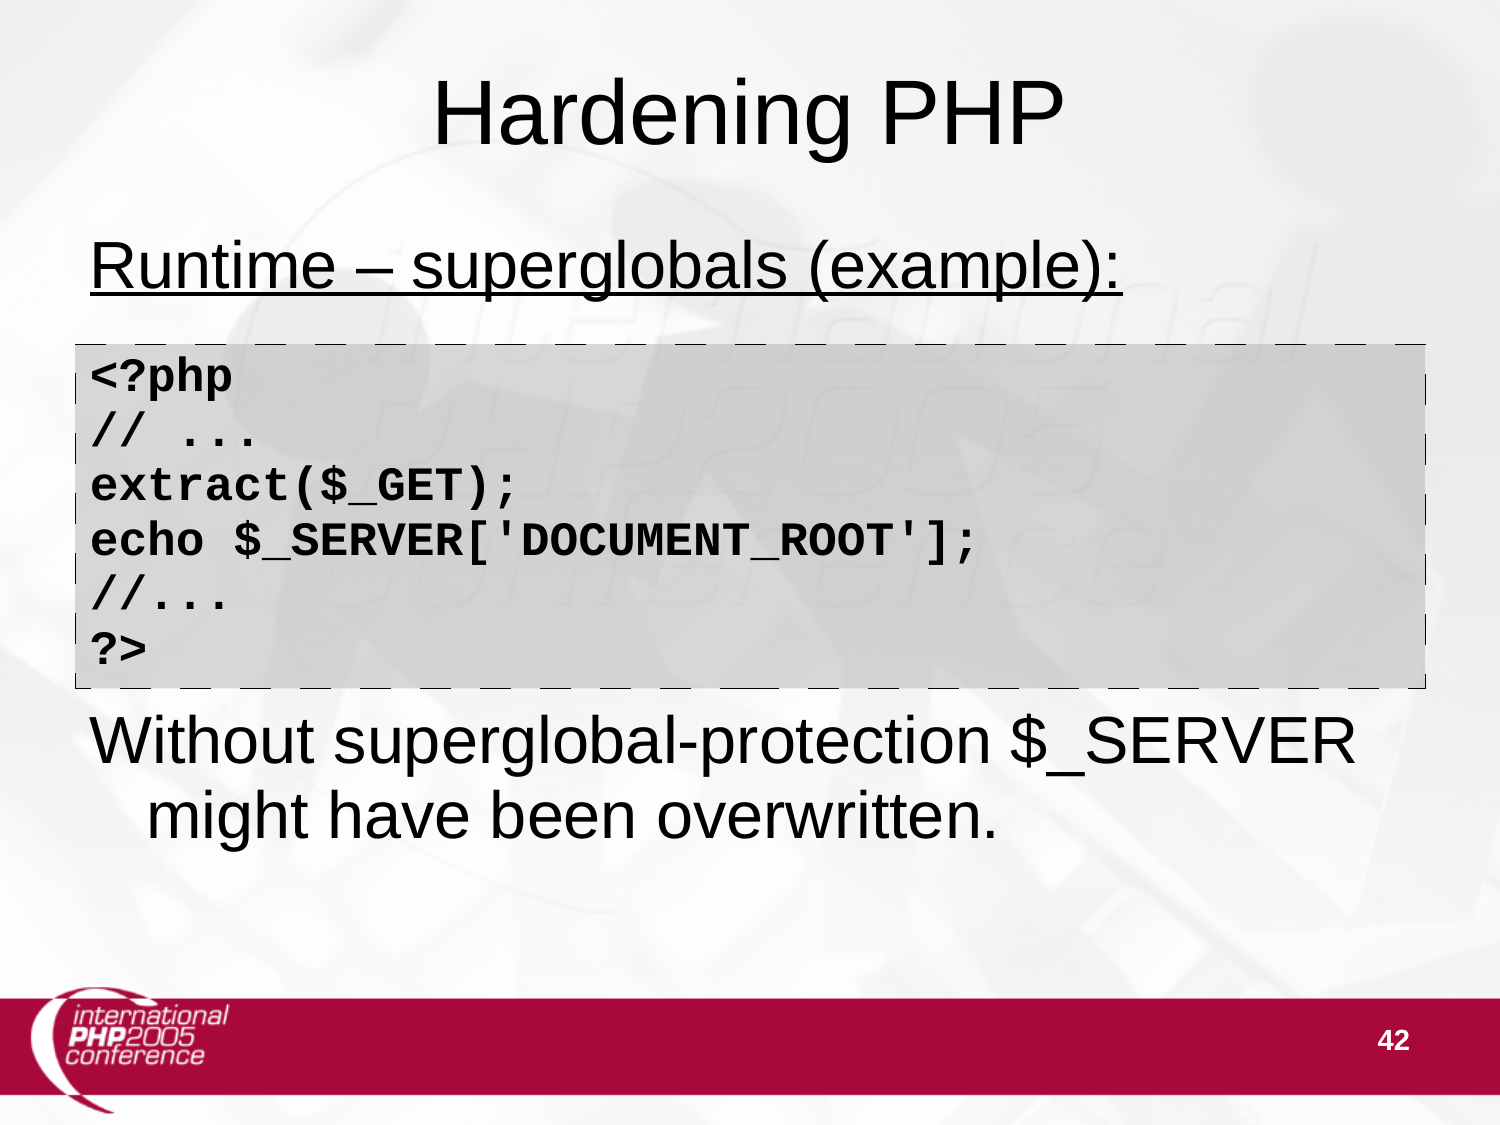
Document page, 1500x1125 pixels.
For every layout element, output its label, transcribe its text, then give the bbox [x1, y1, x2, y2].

list Runtime – superglobals (example): Without superglobal-protection $_SERVER might have been overwritten. [75, 220, 1426, 344]
list Runtime – superglobals (example): Without superglobal-protection $_SERVER might have been overwritten. [75, 689, 1426, 977]
picture [0, 0, 1500, 1125]
list <?php // ... extract($_GET); echo $_SERVER['DOCUMENT_ROOT']; //... ?> [75, 344, 1426, 689]
title Hardening PHP [75, 18, 1426, 207]
